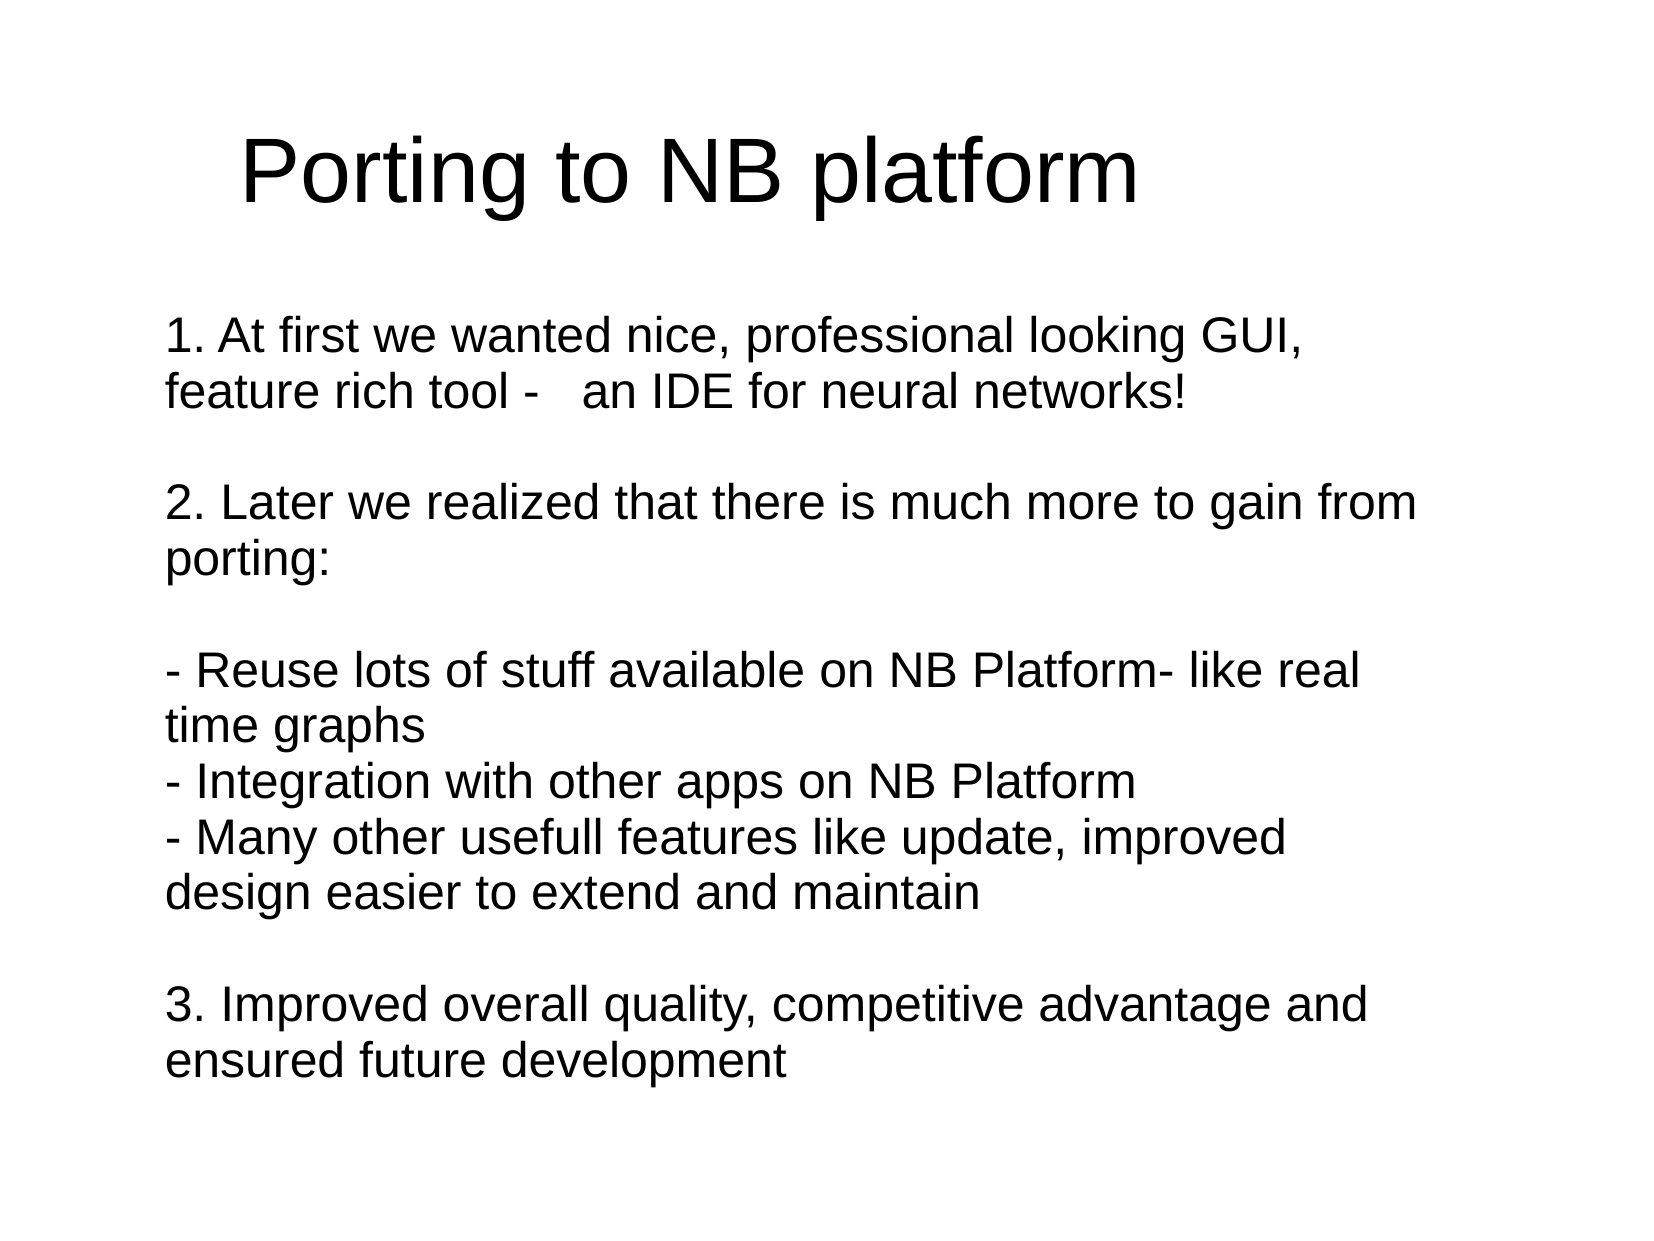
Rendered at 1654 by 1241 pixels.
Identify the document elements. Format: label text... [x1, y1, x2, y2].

text_box 1. At first we wanted nice, professional looking GUI, feature rich tool - an IDE for neural networks! 2. Later we realized that there is much more to gain from porting: - Reuse lots of stuff available on NB Platform- like real time graphs - Integration with other apps on NB Platform - Many other usefull features like update, improved design easier to extend and maintain 3. Improved overall quality, competitive advantage and ensured future development [150, 300, 1463, 1163]
text_box Porting to NB platform [225, 112, 1426, 230]
